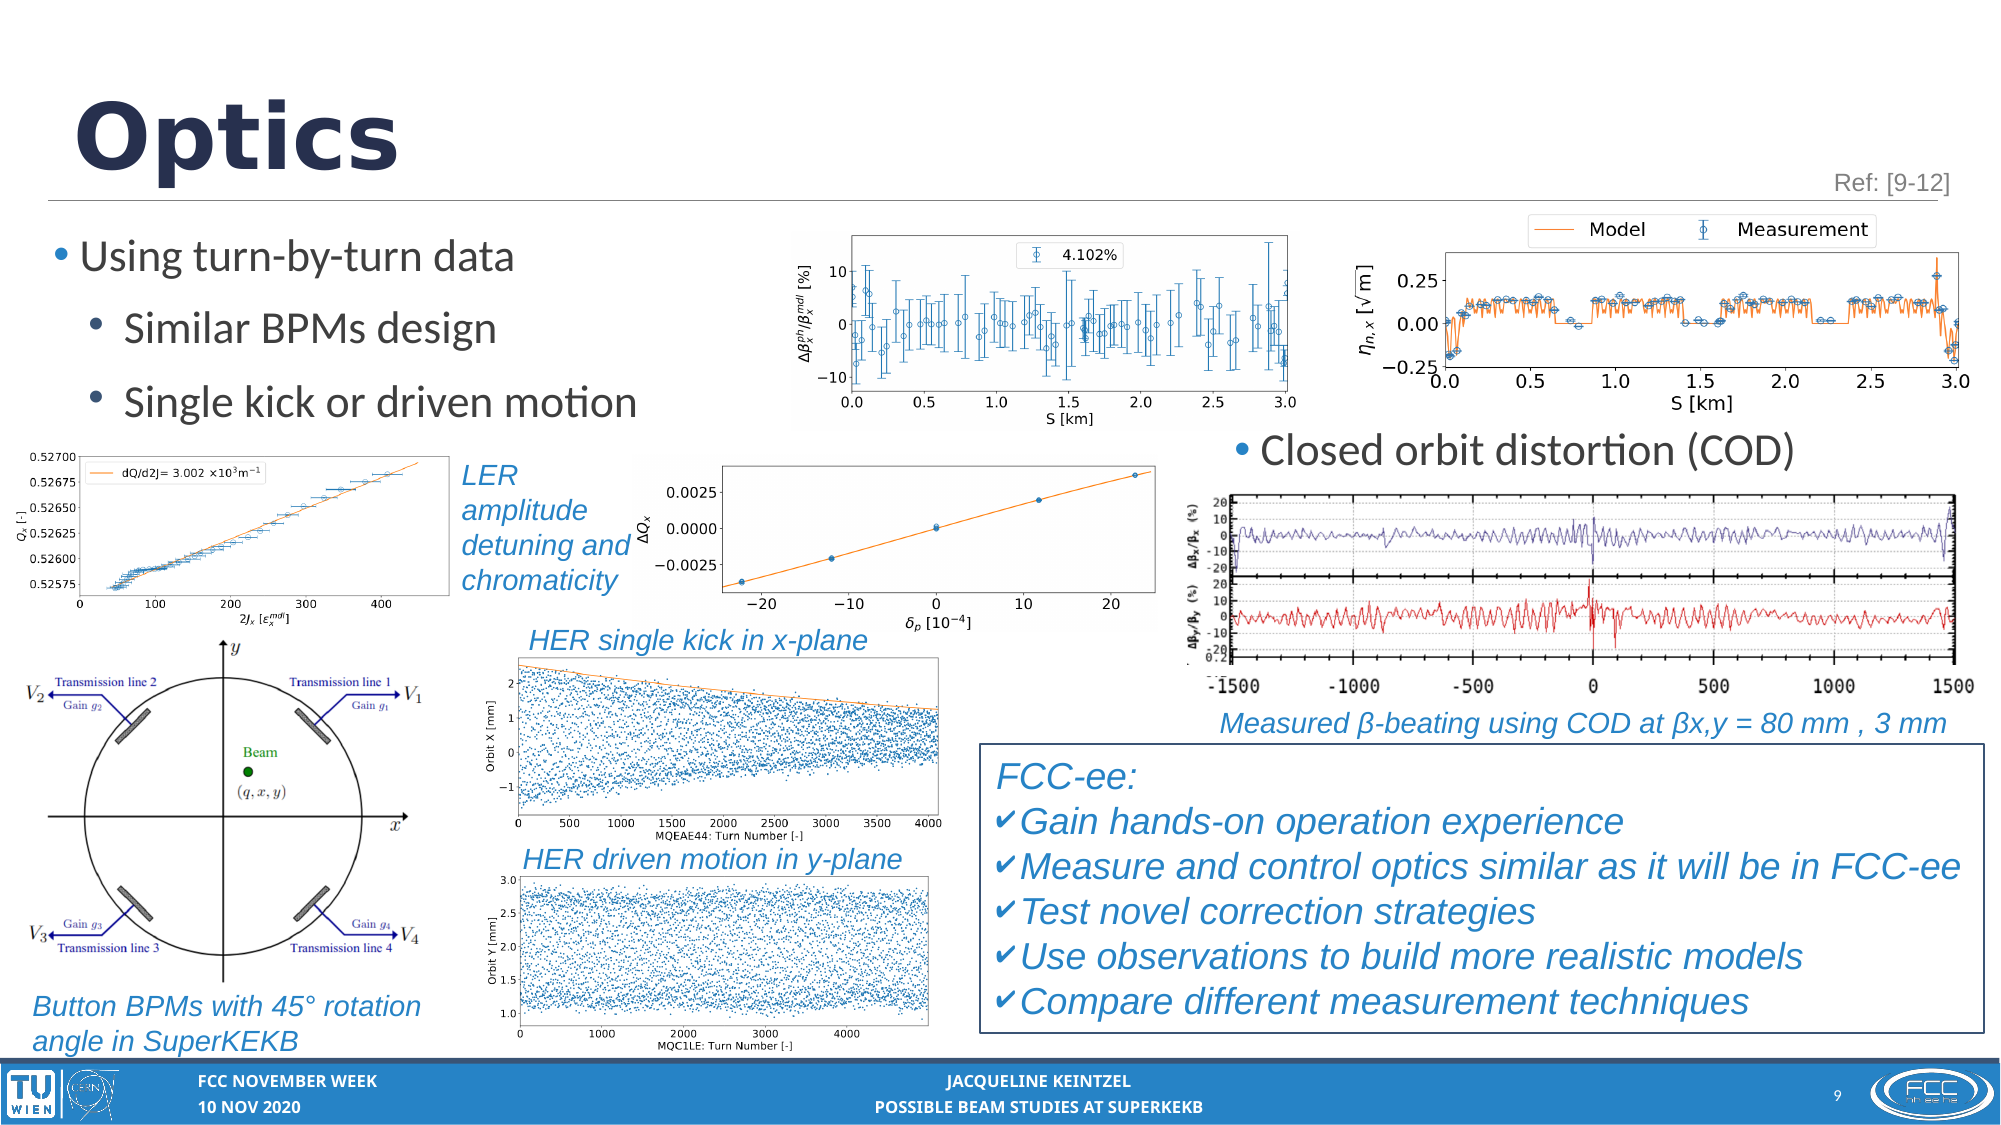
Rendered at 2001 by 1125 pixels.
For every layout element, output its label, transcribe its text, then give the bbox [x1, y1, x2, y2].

picture [1187, 472, 1979, 665]
text_box Closed orbit distortion (COD) [1233, 418, 2000, 632]
text_box FCC-ee: Gain hands-on operation experience Measure and control optics similar as it will be in FCC-ee Test novel correction strategies Use observations to build more realistic models Compare different measurement techniques [980, 744, 1985, 1034]
text_box HER driven motion in y-plane [507, 832, 963, 892]
picture [632, 454, 1158, 632]
text_box HER single kick in x-plane [513, 614, 904, 686]
picture [1349, 213, 1973, 414]
picture [11, 442, 453, 993]
picture [67, 1069, 119, 1121]
picture [1175, 676, 1979, 703]
text_box Button BPMs with 45° rotation angle in SuperKEKB [17, 980, 473, 1058]
picture [7, 1070, 55, 1118]
text_box Ref: [9-12] [1818, 159, 1967, 213]
picture [483, 643, 945, 845]
text_box LER amplitude detuning and chromaticity [446, 448, 656, 579]
picture [1869, 1067, 1997, 1122]
text_box Optics [58, 70, 1925, 201]
picture [484, 862, 934, 1052]
picture [791, 231, 1300, 431]
text_box Using turn-by-turn data Similar BPMs design Single kick or driven motion [52, 224, 1058, 449]
text_box Measured β-beating using COD at βx,y = 80 mm , 3 mm [1204, 696, 1979, 751]
